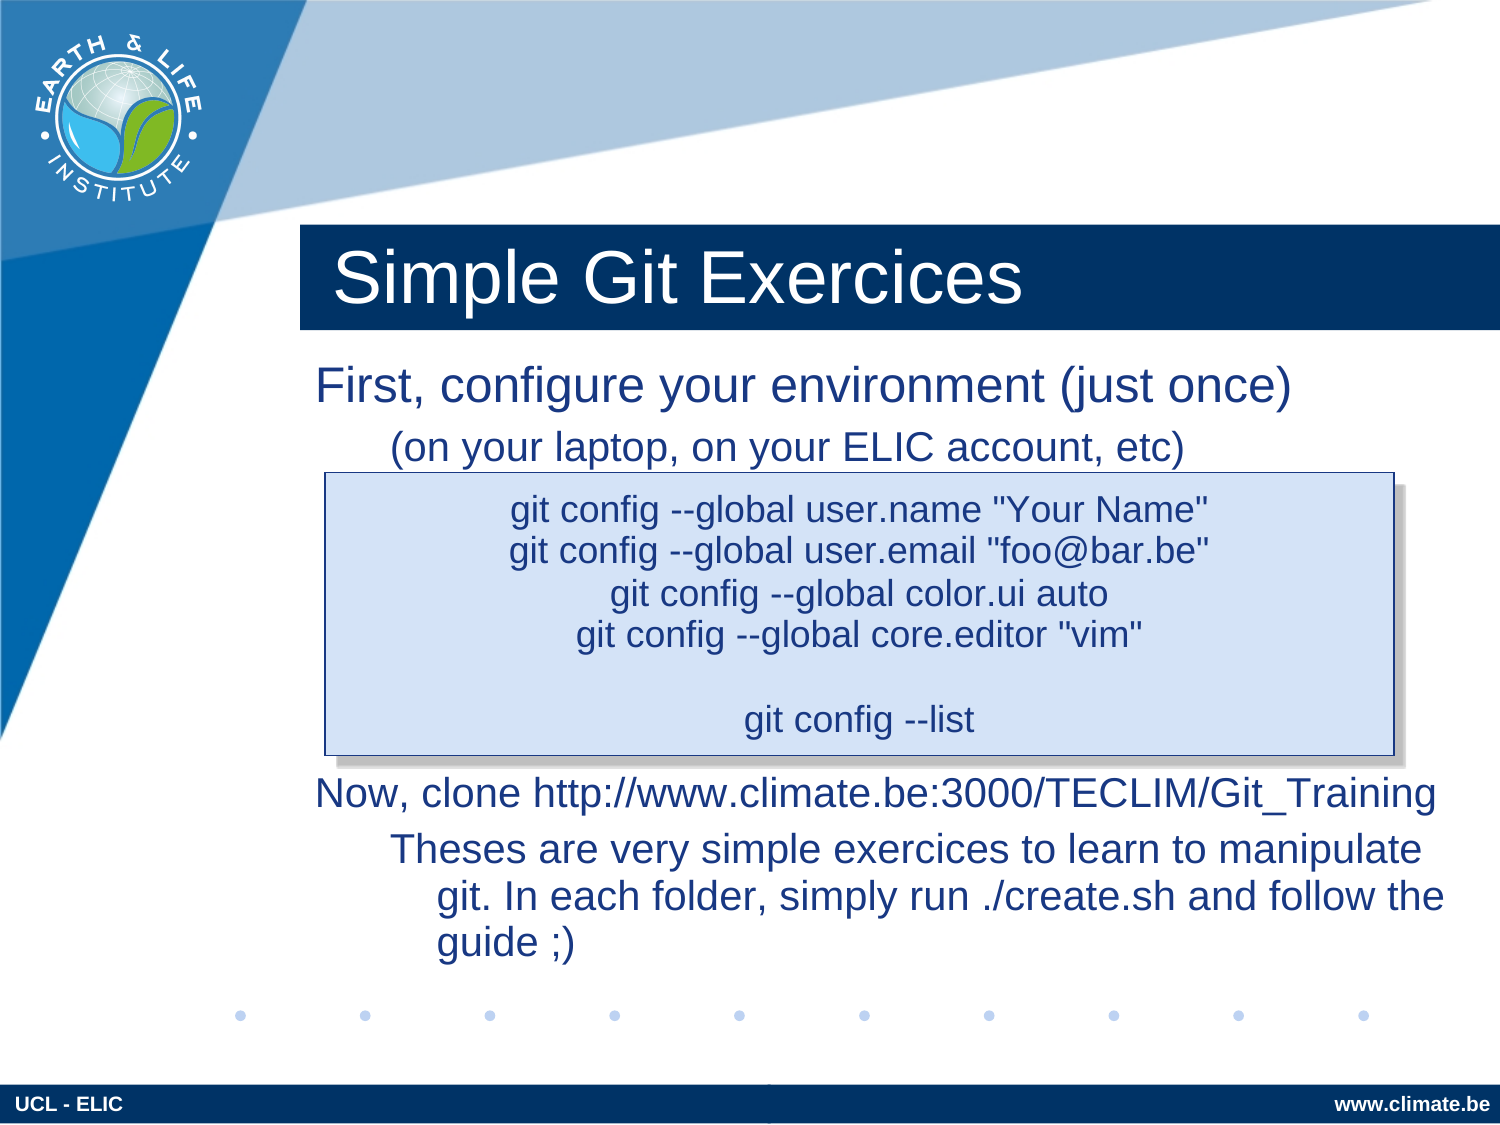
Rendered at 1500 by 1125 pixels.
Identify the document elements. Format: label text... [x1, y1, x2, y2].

list First, configure your environment (just once) (on your laptop, on your ELIC account, etc) Now, clone http://www.climate.be:3000/TECLIM/Git_Training Theses are very simple exercices to learn to manipulate git. In each folder, simply run ./create.sh and follow the guide ;) [300, 350, 1476, 1013]
picture [0, 0, 1500, 842]
title Simple Git Exercices [300, 224, 1500, 331]
text_box git config --global user.name "Your Name" git config --global user.email "foo@bar.be" git config --global color.ui auto git config --global core.editor "vim" git config --list [324, 472, 1395, 756]
